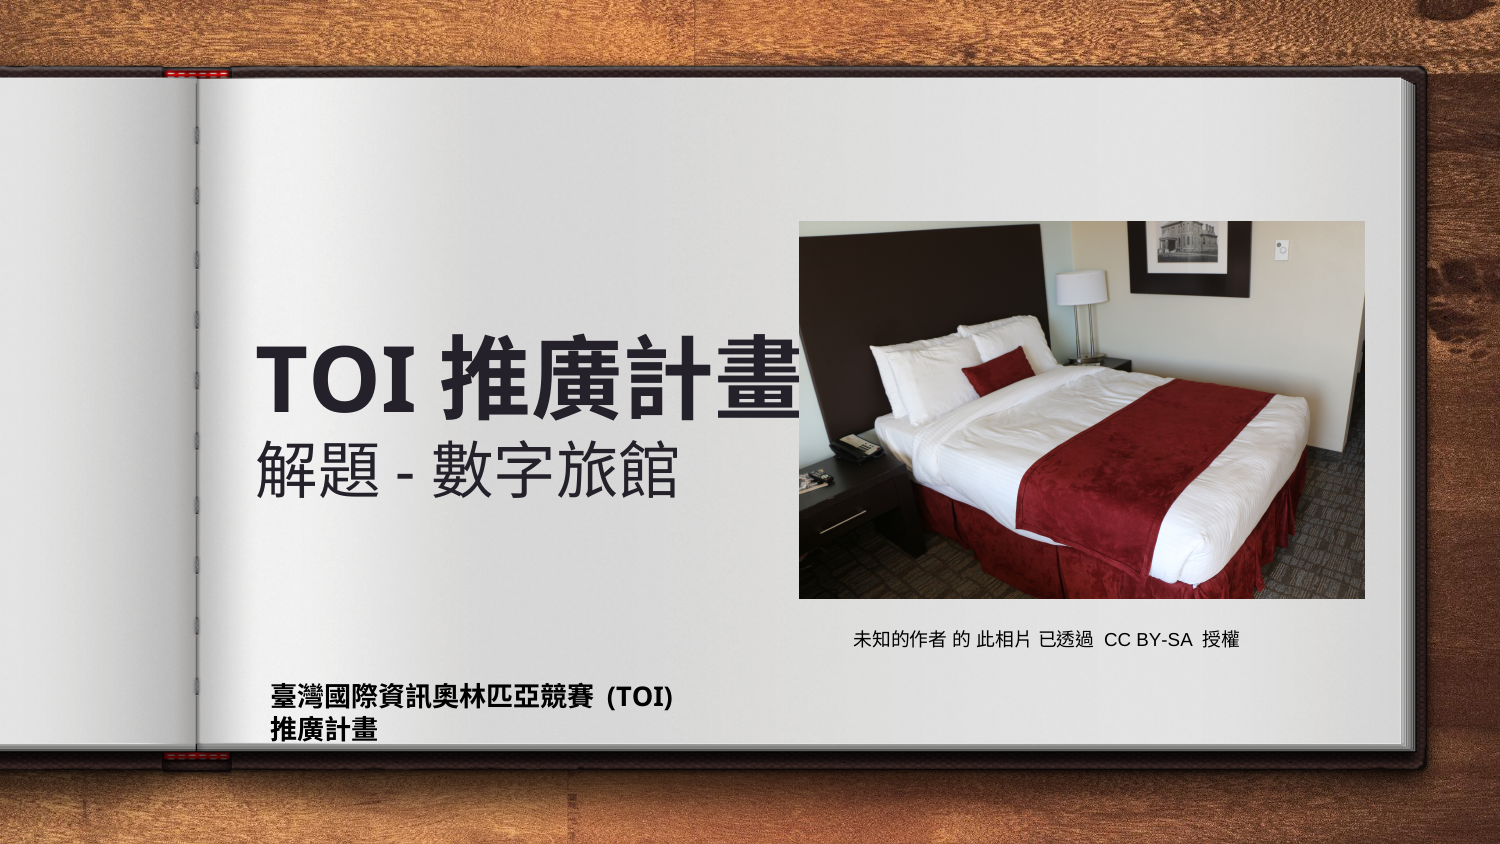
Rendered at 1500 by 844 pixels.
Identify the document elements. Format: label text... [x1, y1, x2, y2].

picture [799, 221, 1365, 599]
text_box 未知的作者 的 此相片 已透過 CC BY-SA 授權 [838, 619, 1365, 658]
text_box TOI推廣計畫 解題-數字旅館 [240, 262, 799, 565]
